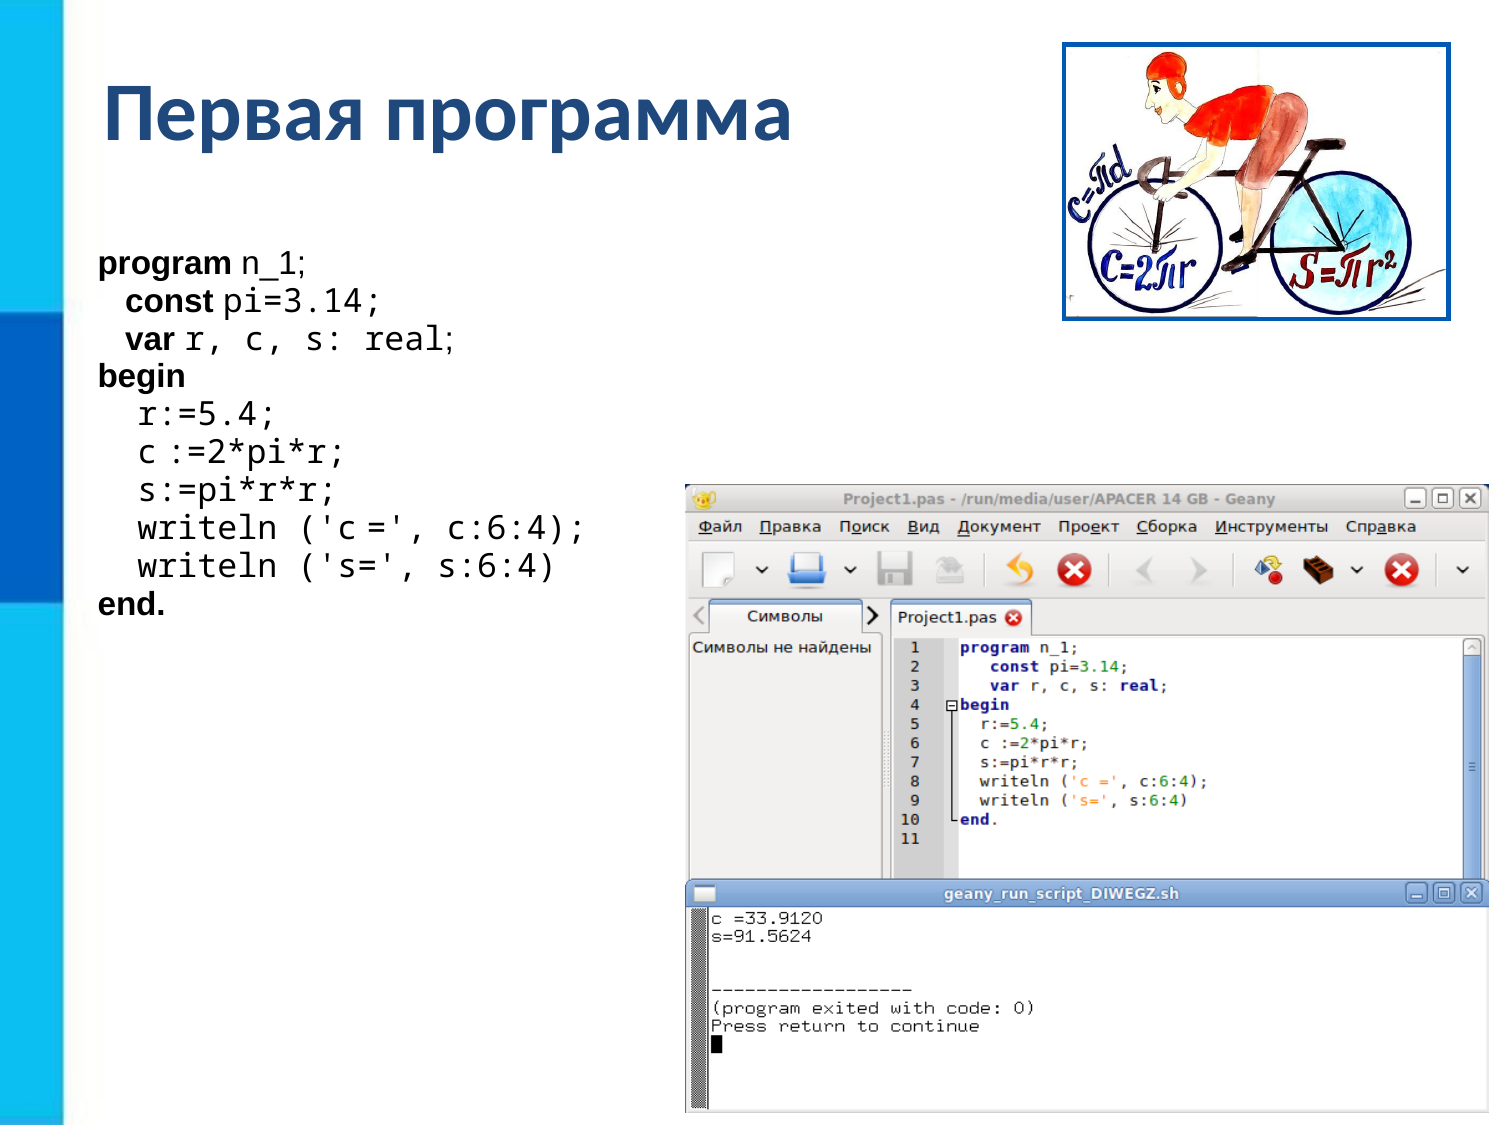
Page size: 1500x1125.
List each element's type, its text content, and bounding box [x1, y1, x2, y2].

picture [0, 0, 1500, 1125]
text_box program n_1; const pi=3.14; var r, c, s: real; begin r:=5.4; c :=2*pi*r; s:=pi*r*r; writeln ('c =', c:6:4); writeln ('s=', s:6:4) end. [82, 236, 827, 631]
text_box Первая программа [88, 31, 1425, 197]
